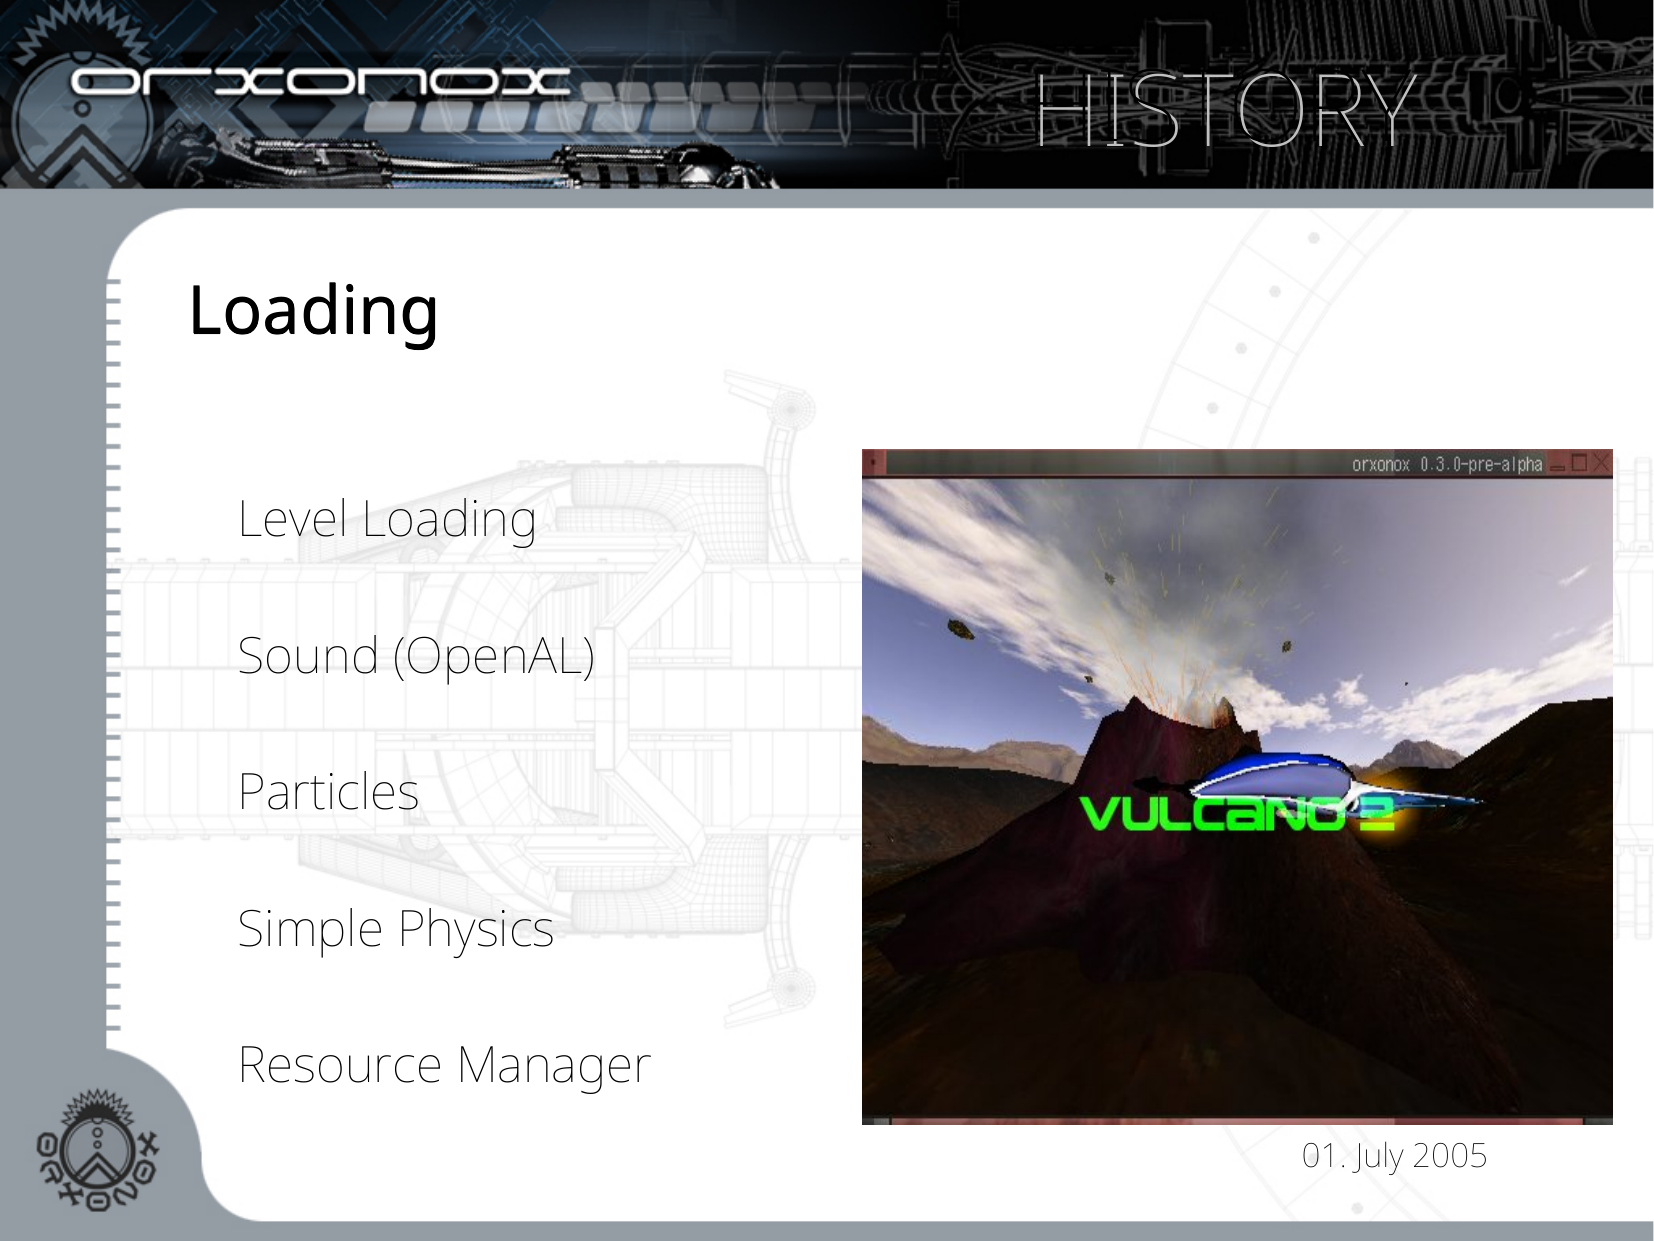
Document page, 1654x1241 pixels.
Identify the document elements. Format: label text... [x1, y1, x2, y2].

text_box Loading [187, 262, 597, 331]
text_box Level Loading Sound (OpenAL) Particles Simple Physics Resource Manager [187, 475, 837, 977]
text_box HISTORY [975, 26, 1603, 151]
picture [0, 0, 1654, 1241]
text_box 01. July 2005 [1251, 1125, 1591, 1176]
